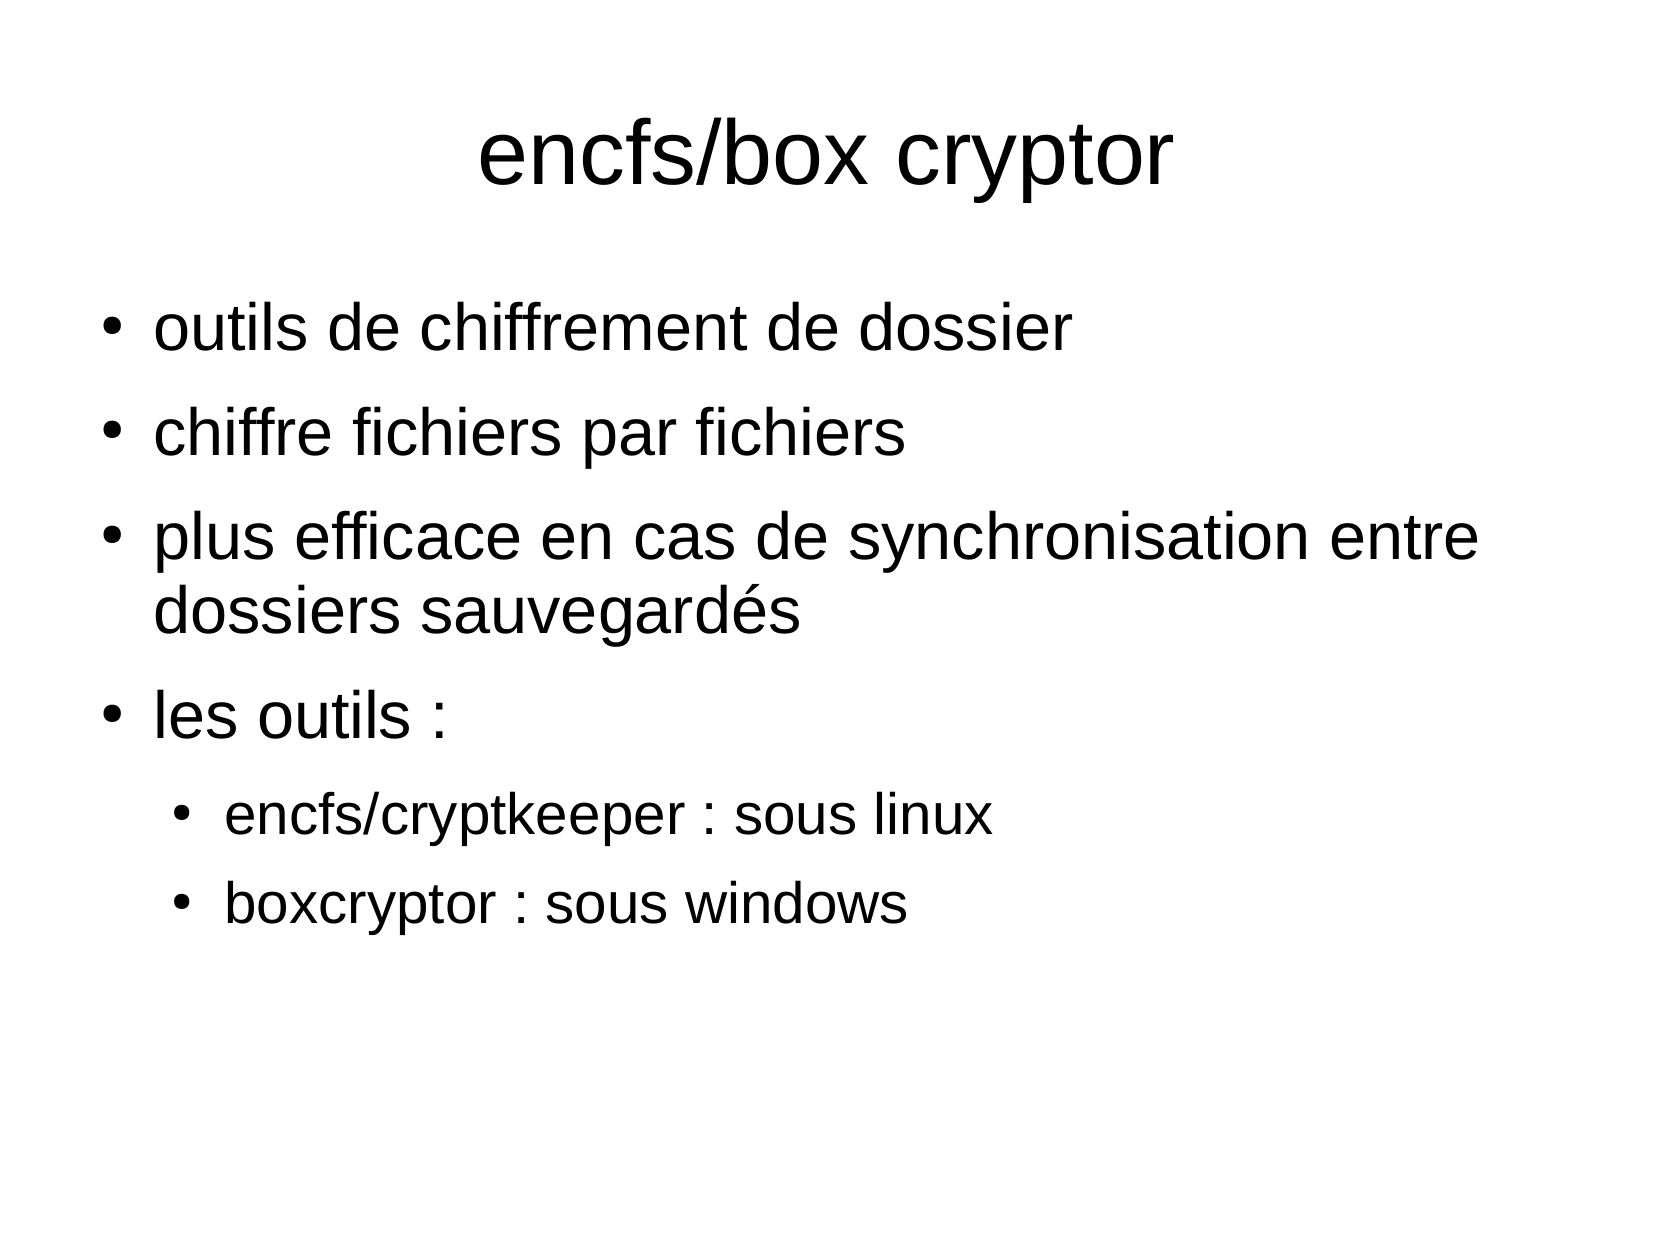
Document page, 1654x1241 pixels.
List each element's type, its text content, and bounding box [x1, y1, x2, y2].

list outils de chiffrement de dossier chiffre fichiers par fichiers plus efficace en cas de synchronisation entre dossiers sauvegardés les outils : encfs/cryptkeeper : sous linux boxcryptor : sous windows [82, 290, 1571, 1109]
title encfs/box cryptor [82, 49, 1571, 257]
